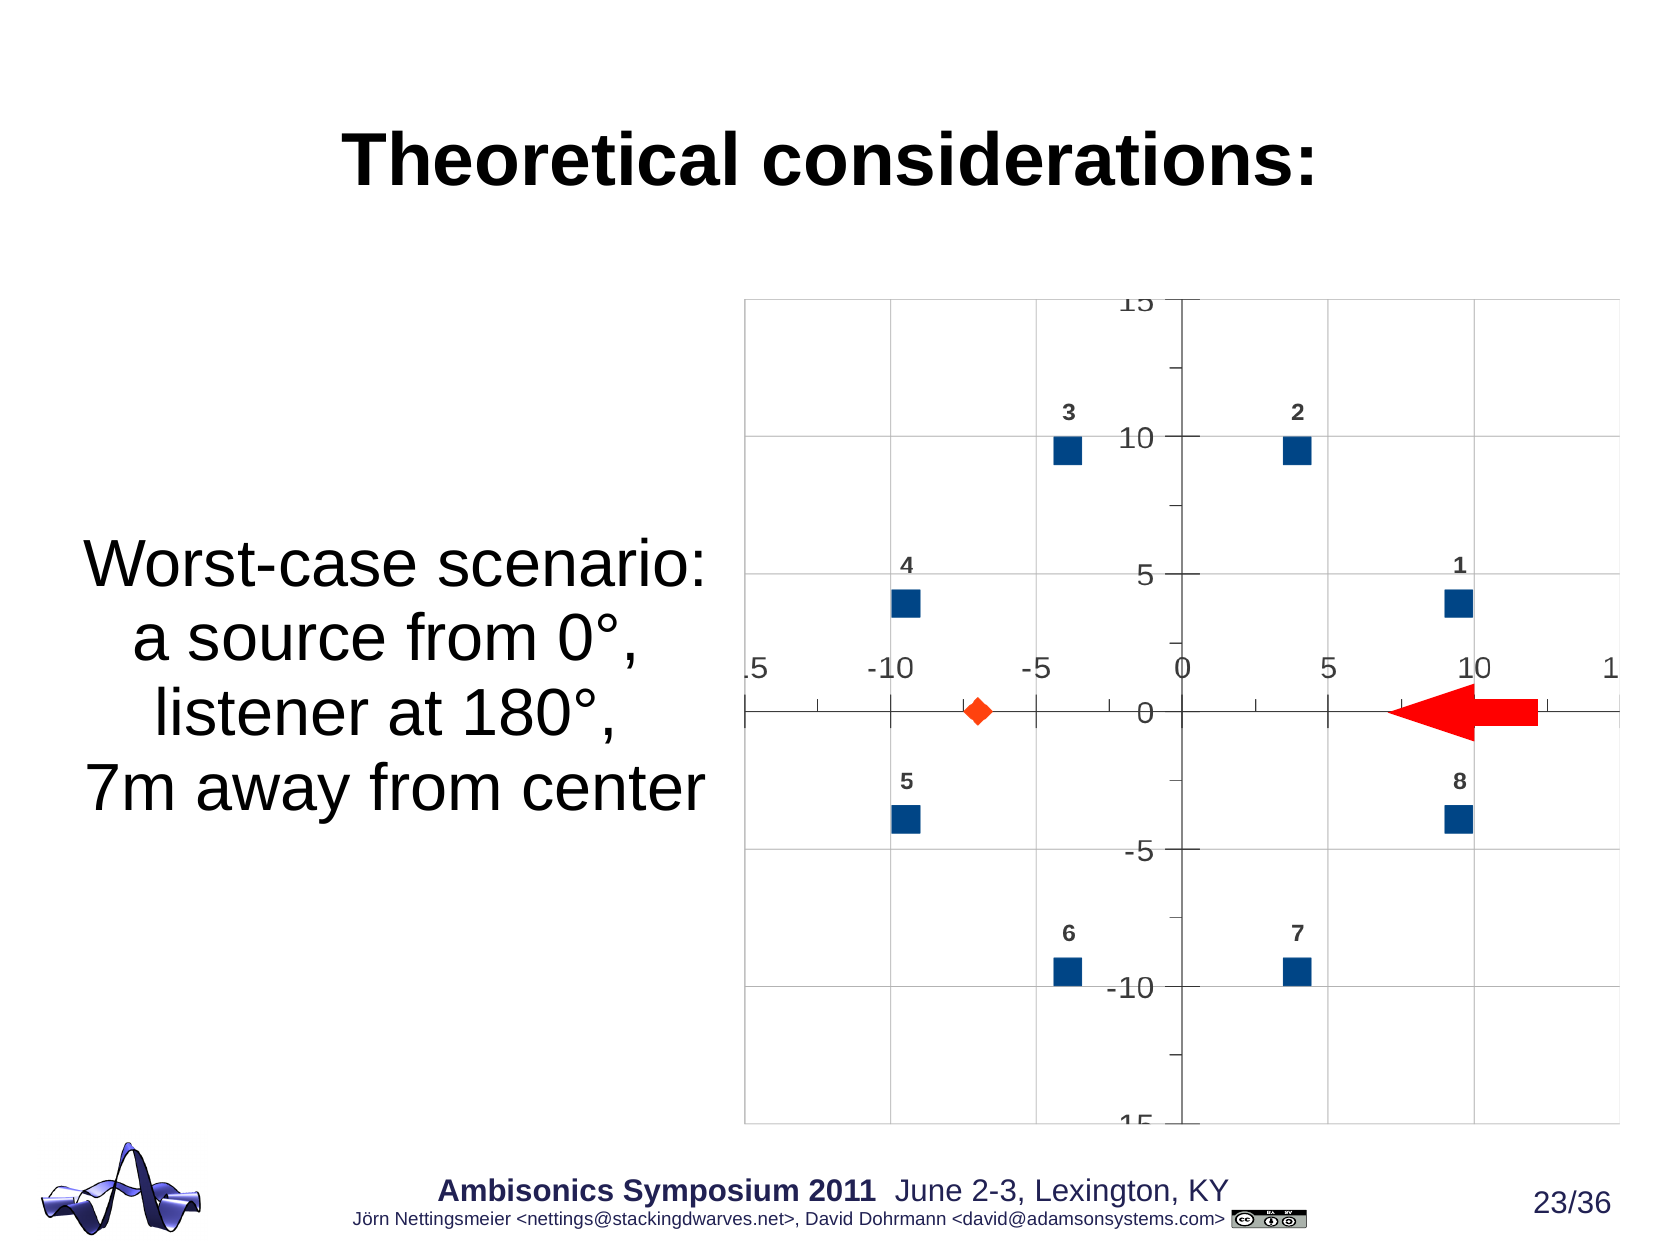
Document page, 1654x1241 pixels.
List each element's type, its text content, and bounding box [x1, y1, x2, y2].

picture [747, 265, 1654, 1126]
title Theoretical considerations: [86, 55, 1576, 263]
picture [37, 1130, 208, 1241]
subtitle Worst-case scenario: a source from 0°, listener at 180°, 7m away from center [45, 225, 747, 1126]
